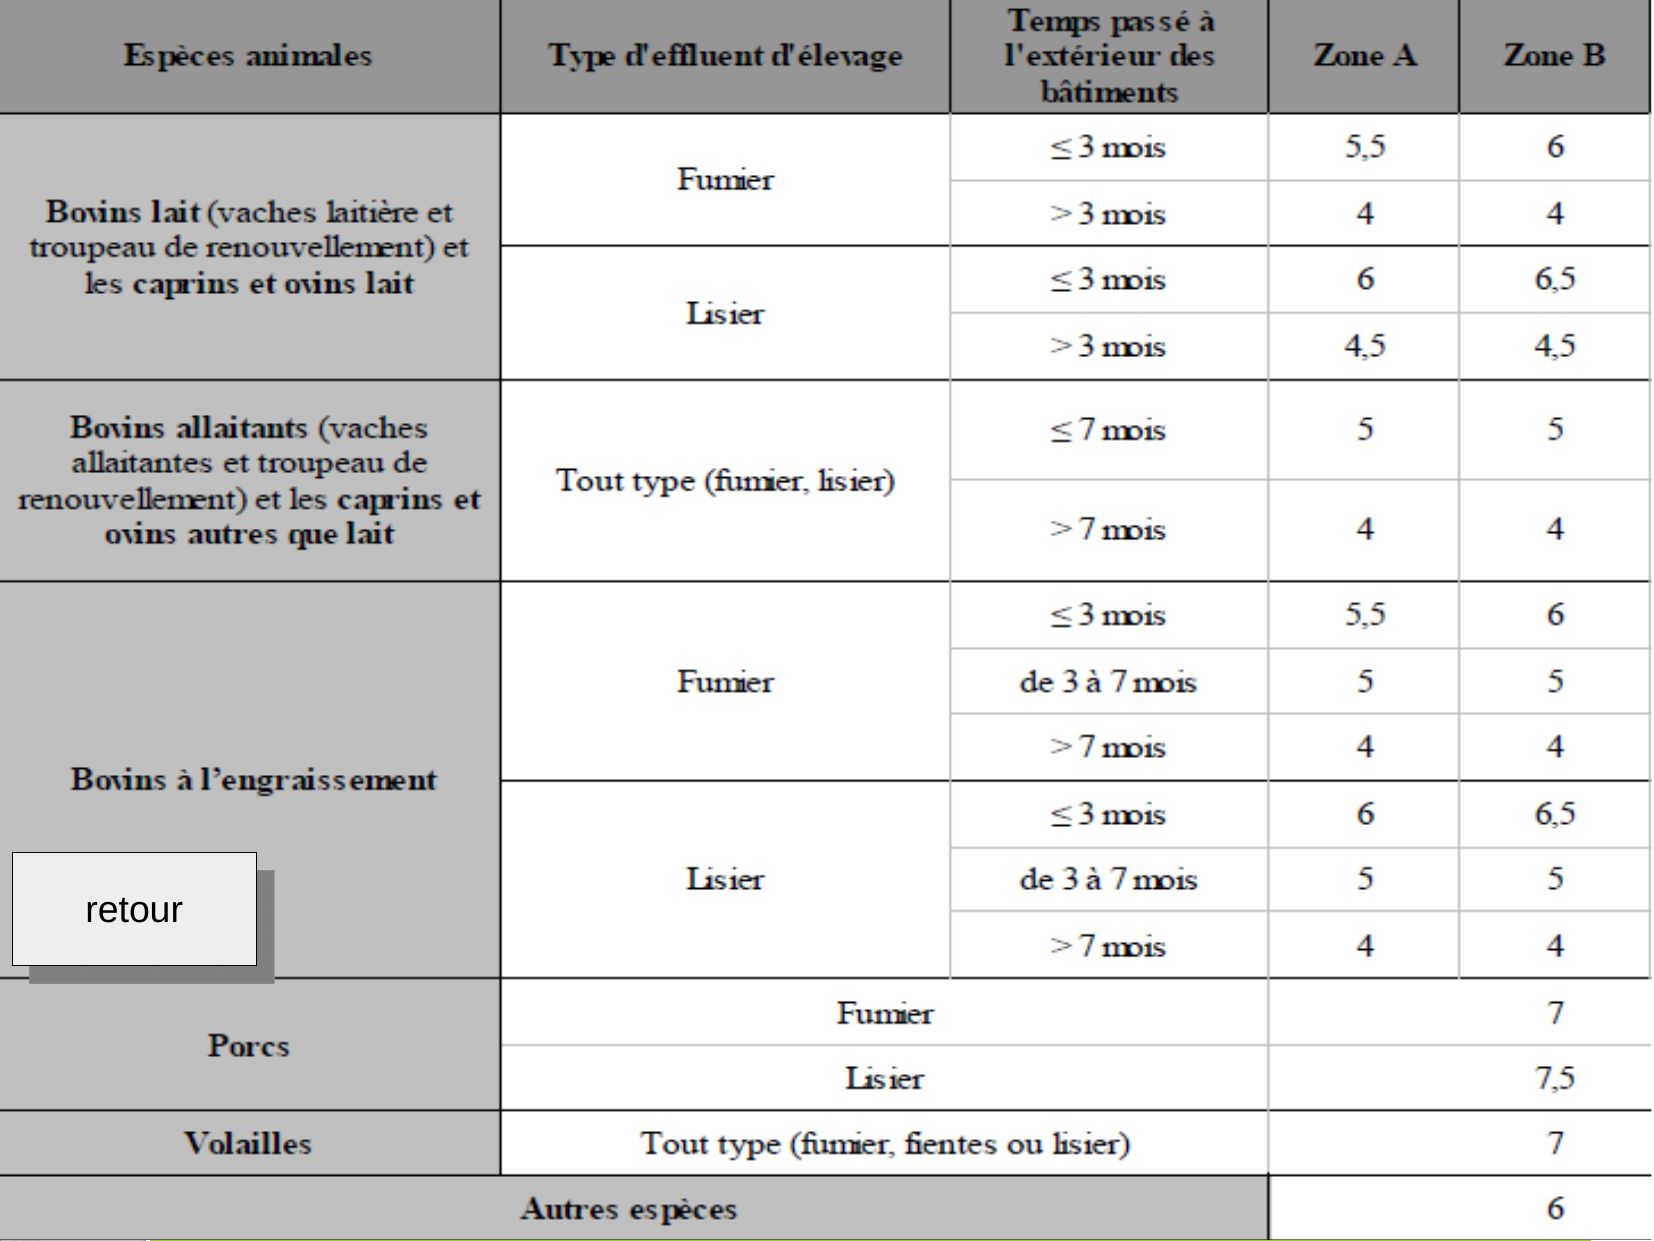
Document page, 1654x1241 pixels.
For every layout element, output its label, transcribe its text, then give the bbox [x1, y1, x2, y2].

text_box retour [12, 852, 257, 966]
picture [0, 0, 1654, 1241]
